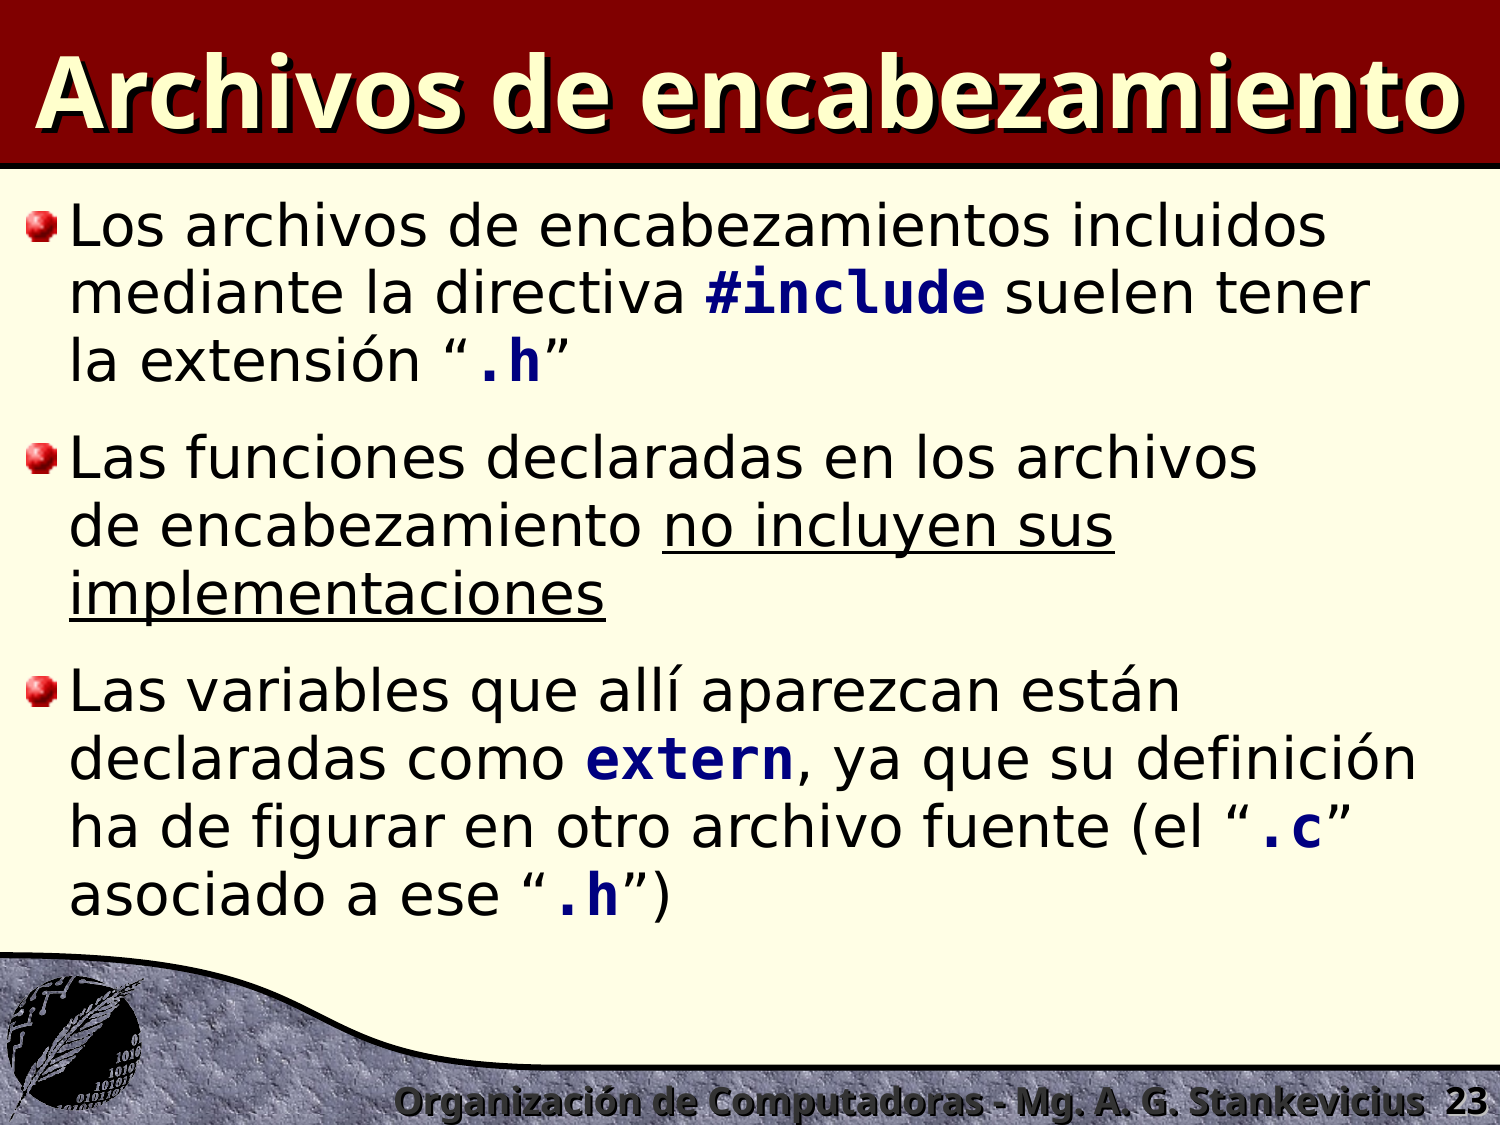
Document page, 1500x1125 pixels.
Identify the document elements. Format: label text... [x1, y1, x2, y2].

picture [448, 1100, 455, 1110]
picture [1058, 1100, 1065, 1110]
list Los archivos de encabezamientos incluidos mediante la directiva #include suelen tener la extensión “.h” Las funciones declaradas en los archivos de encabezamiento no incluyen sus implementaciones Las variables que allí aparezcan están declaradas como extern, ya que su definición ha de figurar en otro archivo fuente (el “.c” asociado a ese “.h”) [11, 192, 1486, 935]
picture [0, 959, 1500, 1125]
picture [802, 1100, 806, 1110]
title Archivos de encabezamiento [15, 5, 1485, 160]
